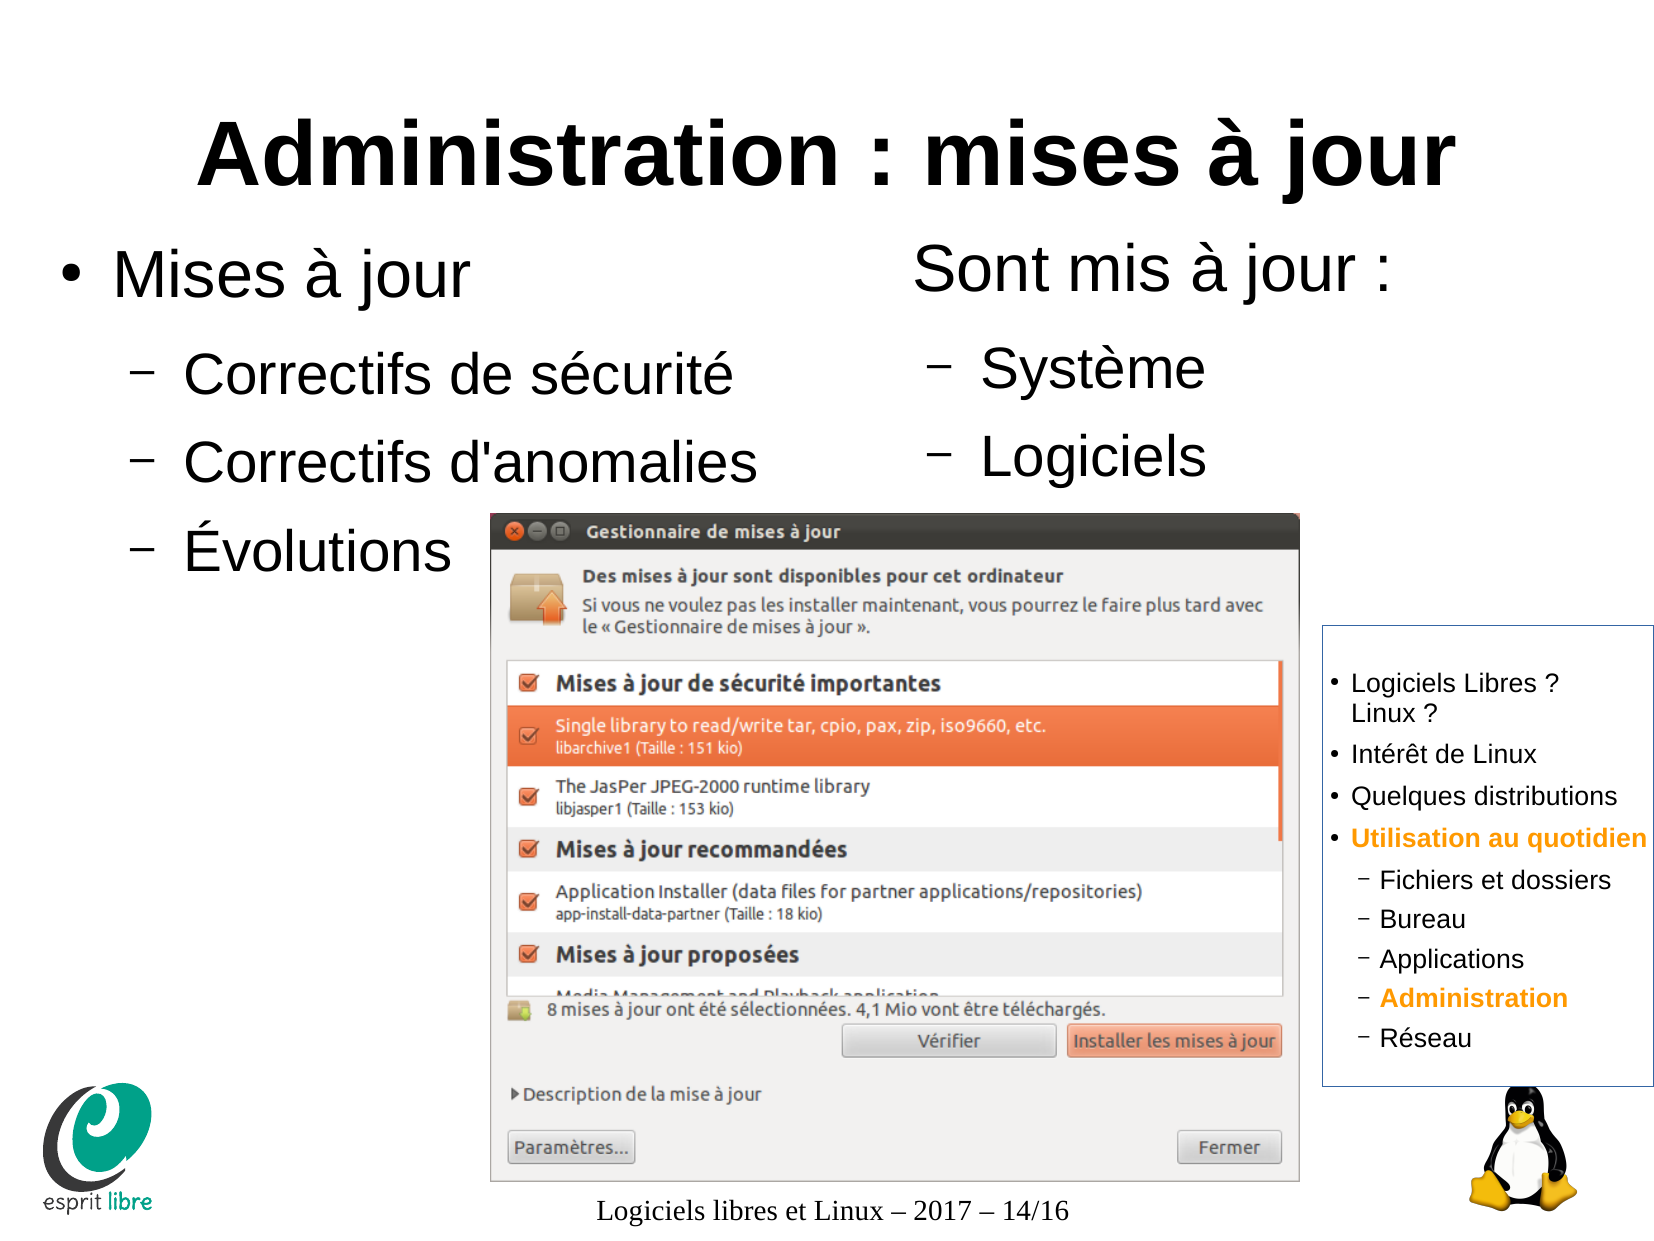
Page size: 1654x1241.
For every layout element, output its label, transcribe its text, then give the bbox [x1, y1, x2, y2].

title Administration : mises à jour [82, 49, 1572, 237]
picture [490, 1063, 1300, 1182]
picture [1462, 1087, 1583, 1217]
list Logiciels Libres ? Linux ? Intérêt de Linux Quelques distributions Utilisation au quotidien Fichiers et dossiers Bureau Applications Administration Réseau [1322, 625, 1654, 1087]
list Mises à jour Correctifs de sécurité Correctifs d'anomalies Évolutions [41, 237, 1199, 1069]
list Sont mis à jour : Système Logiciels [838, 231, 1572, 1063]
